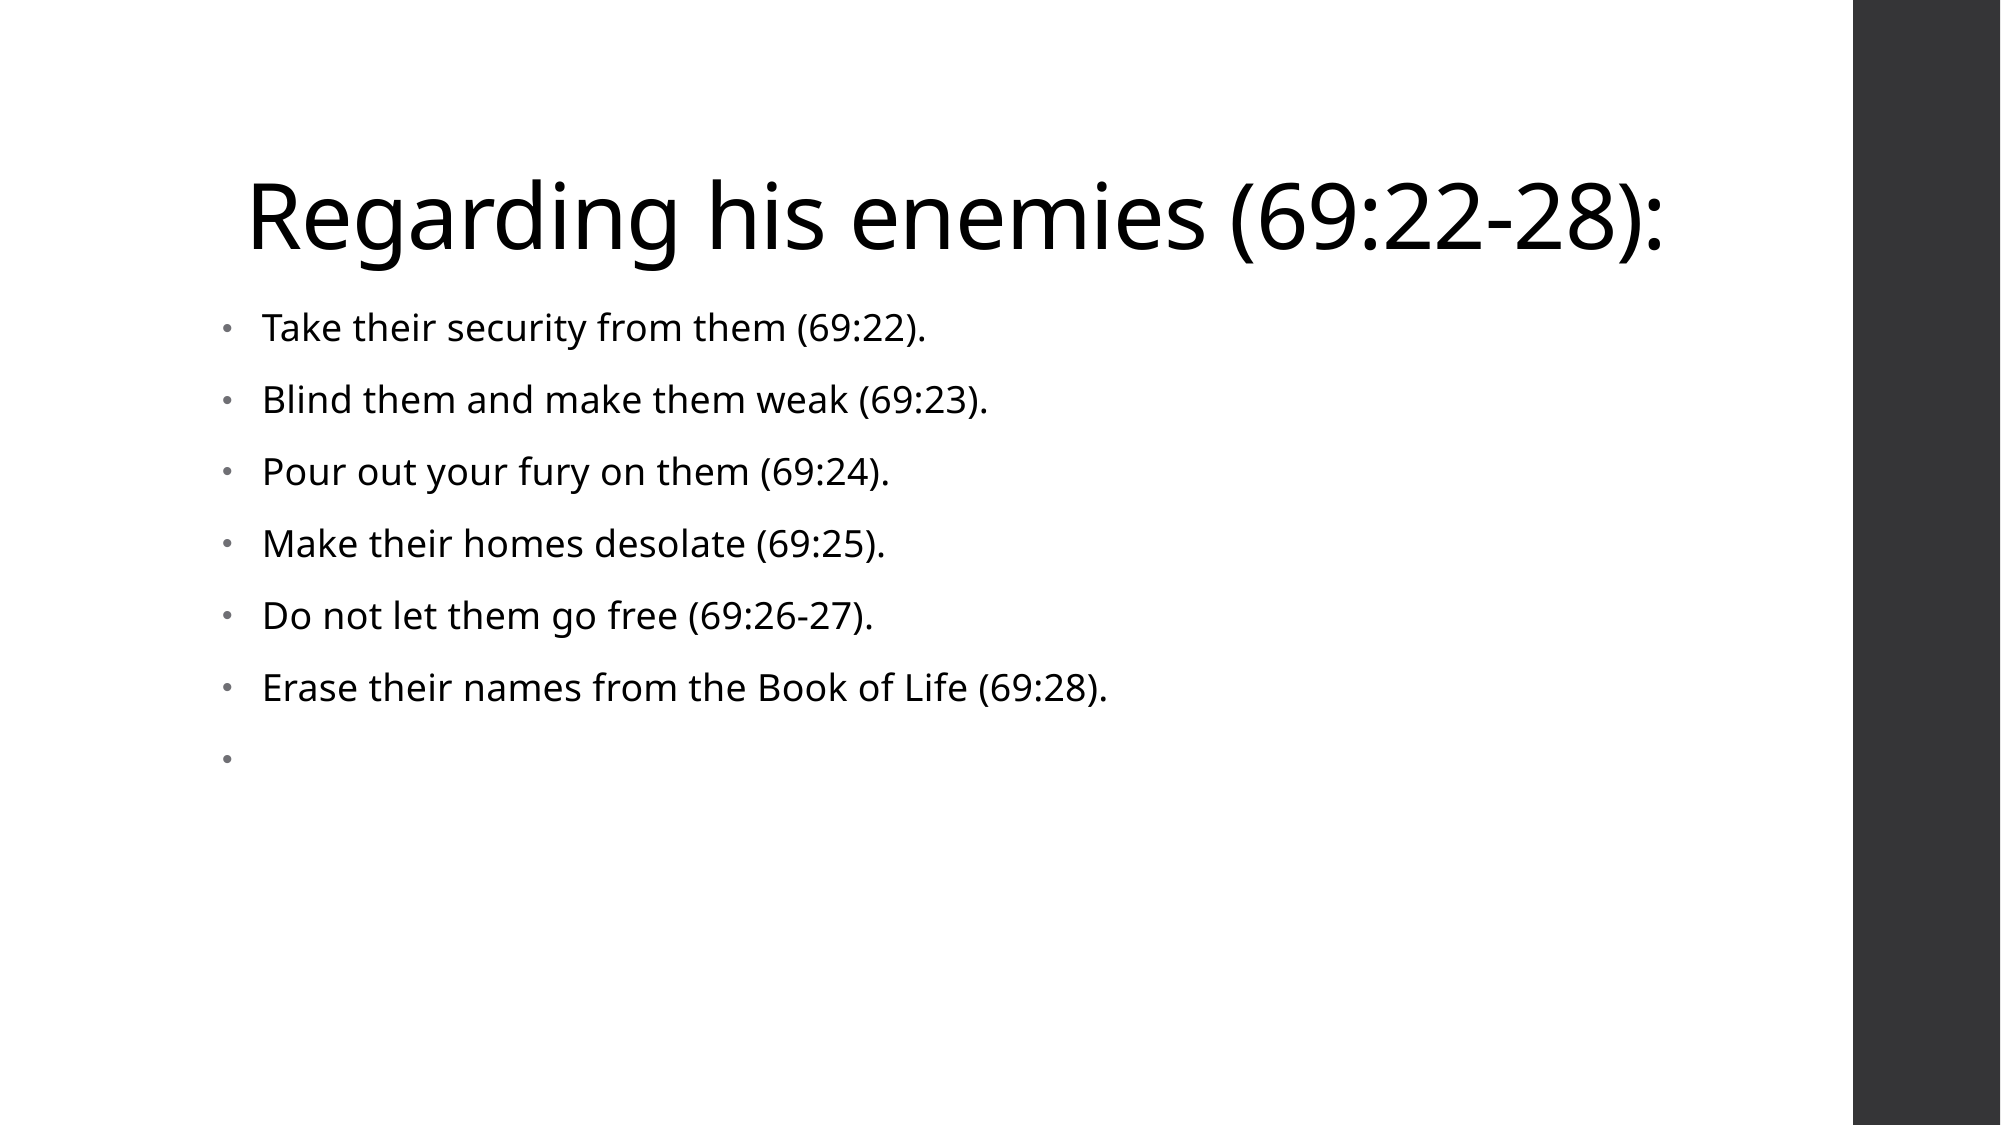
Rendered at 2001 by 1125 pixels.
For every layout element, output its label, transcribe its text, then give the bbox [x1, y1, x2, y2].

list Take their security from them (69:22). Blind them and make them weak (69:23). Pour out your fury on them (69:24). Make their homes desolate (69:25). Do not let them go free (69:26-27). Erase their names from the Book of Life (69:28). [206, 299, 1617, 1014]
title Regarding his enemies (69:22-28): [206, 60, 1797, 278]
